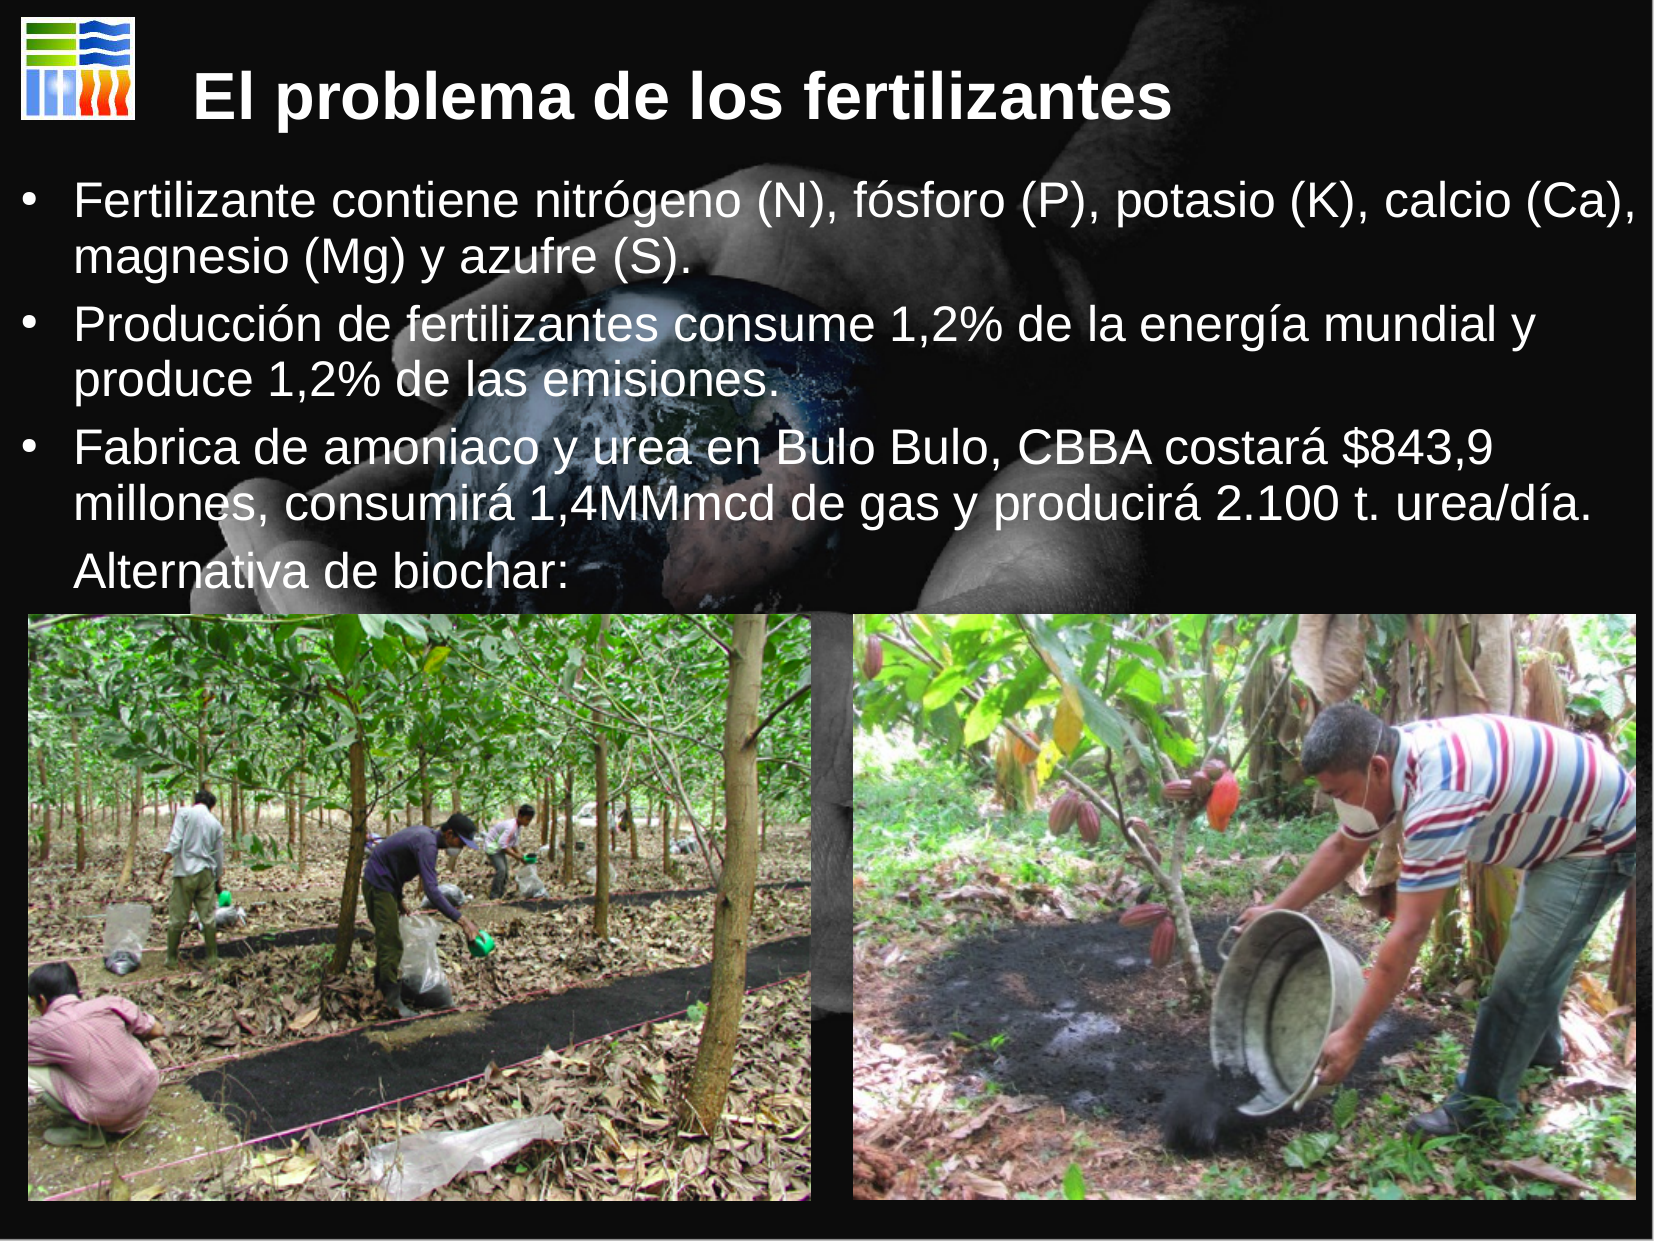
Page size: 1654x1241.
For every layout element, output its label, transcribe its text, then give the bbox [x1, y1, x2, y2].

title El problema de los fertilizantes [192, 21, 1649, 172]
picture [0, 607, 1654, 1241]
text_box Fertilizante contiene nitrógeno (N), fósforo (P), potasio (K), calcio (Ca), magnesio (Mg) y azufre (S). Producción de fertilizantes consume 1,2% de la energía mundial y produce 1,2% de las emisiones. Fabrica de amoniaco y urea en Bulo Bulo, CBBA costará $843,9 millones, consumirá 1,4MMmcd de gas y producirá 2.100 t. urea/día. Alternativa de biochar: [0, 165, 1654, 607]
picture [0, 0, 1654, 165]
